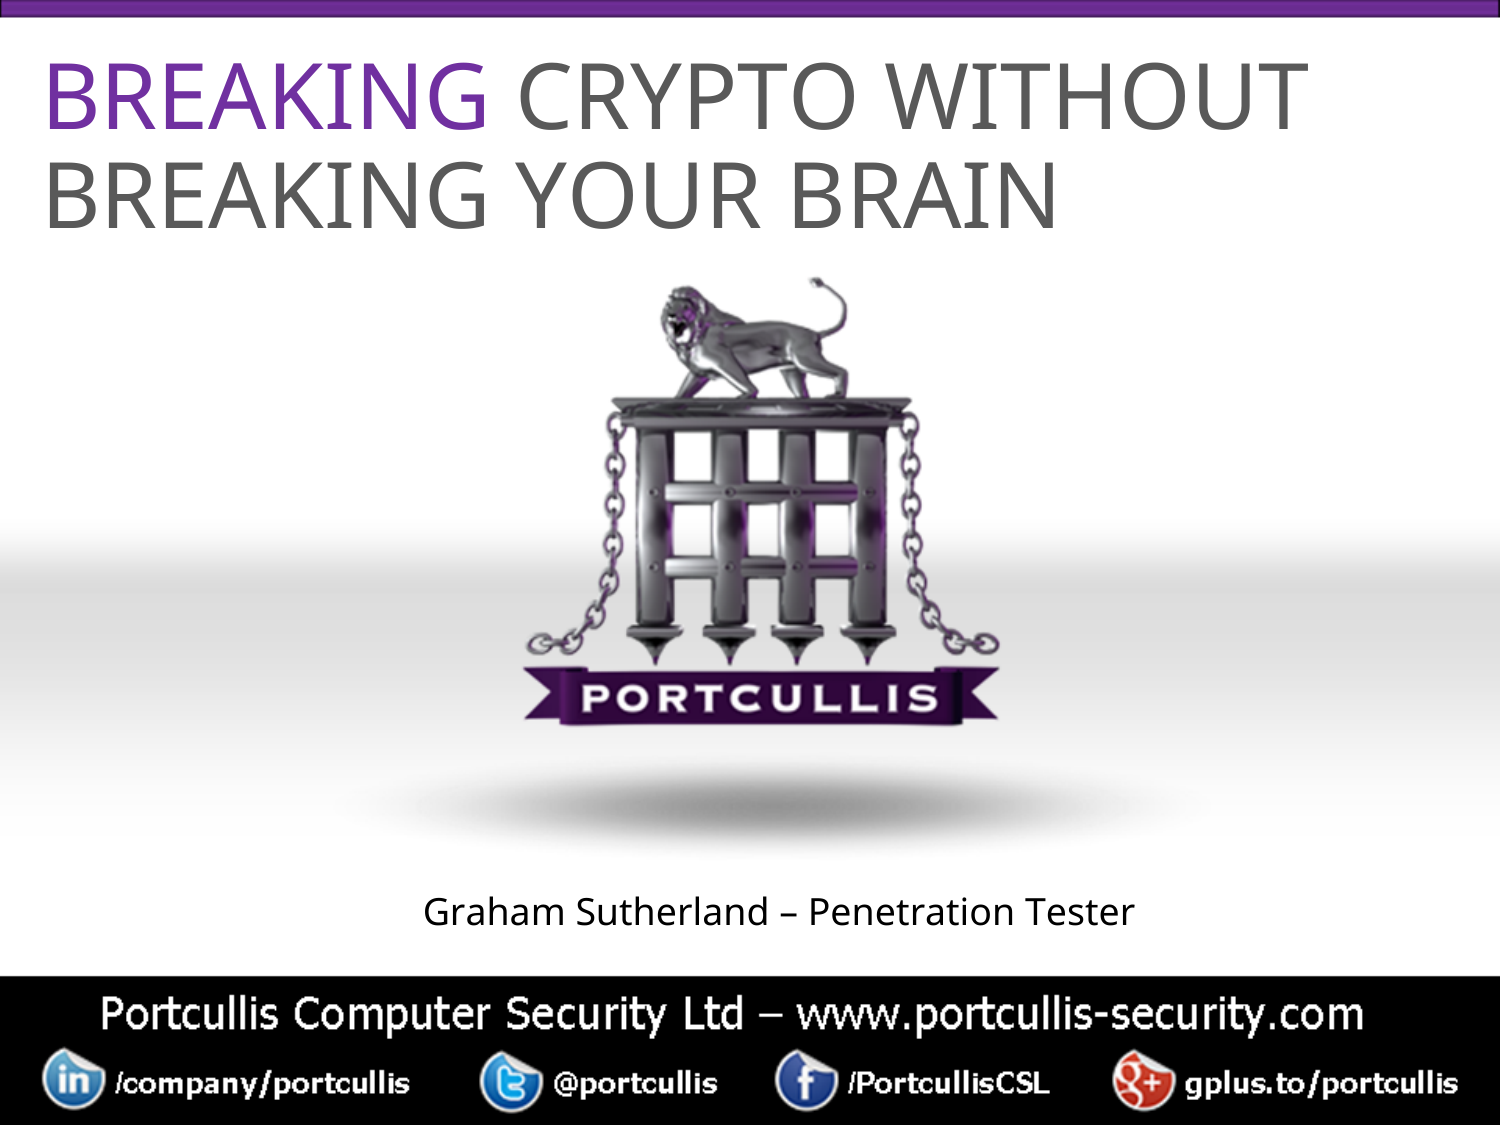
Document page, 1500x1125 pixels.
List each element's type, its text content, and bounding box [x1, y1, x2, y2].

text_box Graham Sutherland – Penetration Tester [123, 880, 1436, 941]
picture [0, 0, 1500, 1125]
title BREAKING CRYPTO WITHOUT BREAKING YOUR BRAIN [41, 42, 1439, 220]
